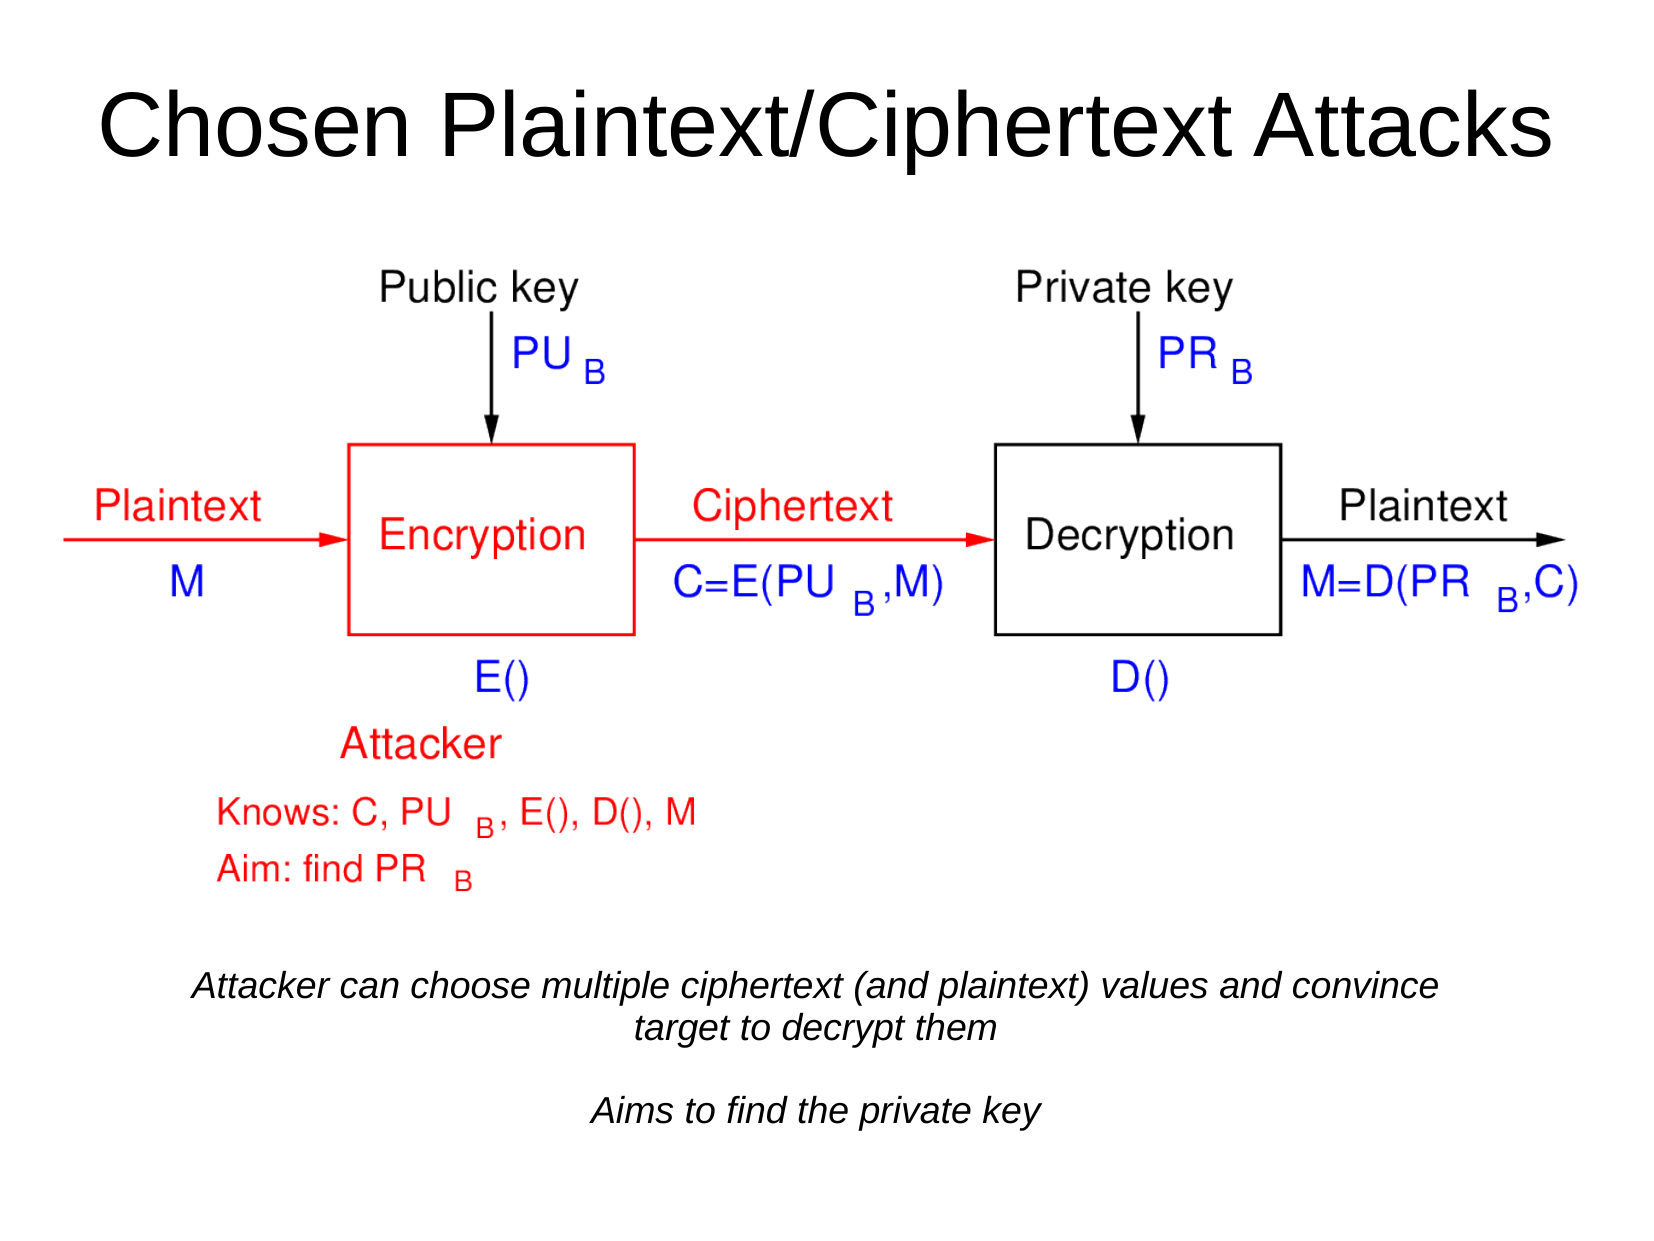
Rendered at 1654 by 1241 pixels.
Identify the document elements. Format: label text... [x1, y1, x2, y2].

text_box Attacker can choose multiple ciphertext (and plaintext) values and convince target to decrypt them Aims to find the private key [177, 956, 1536, 1140]
title Chosen Plaintext/Ciphertext Attacks [82, 49, 1571, 201]
picture [59, 261, 1595, 895]
